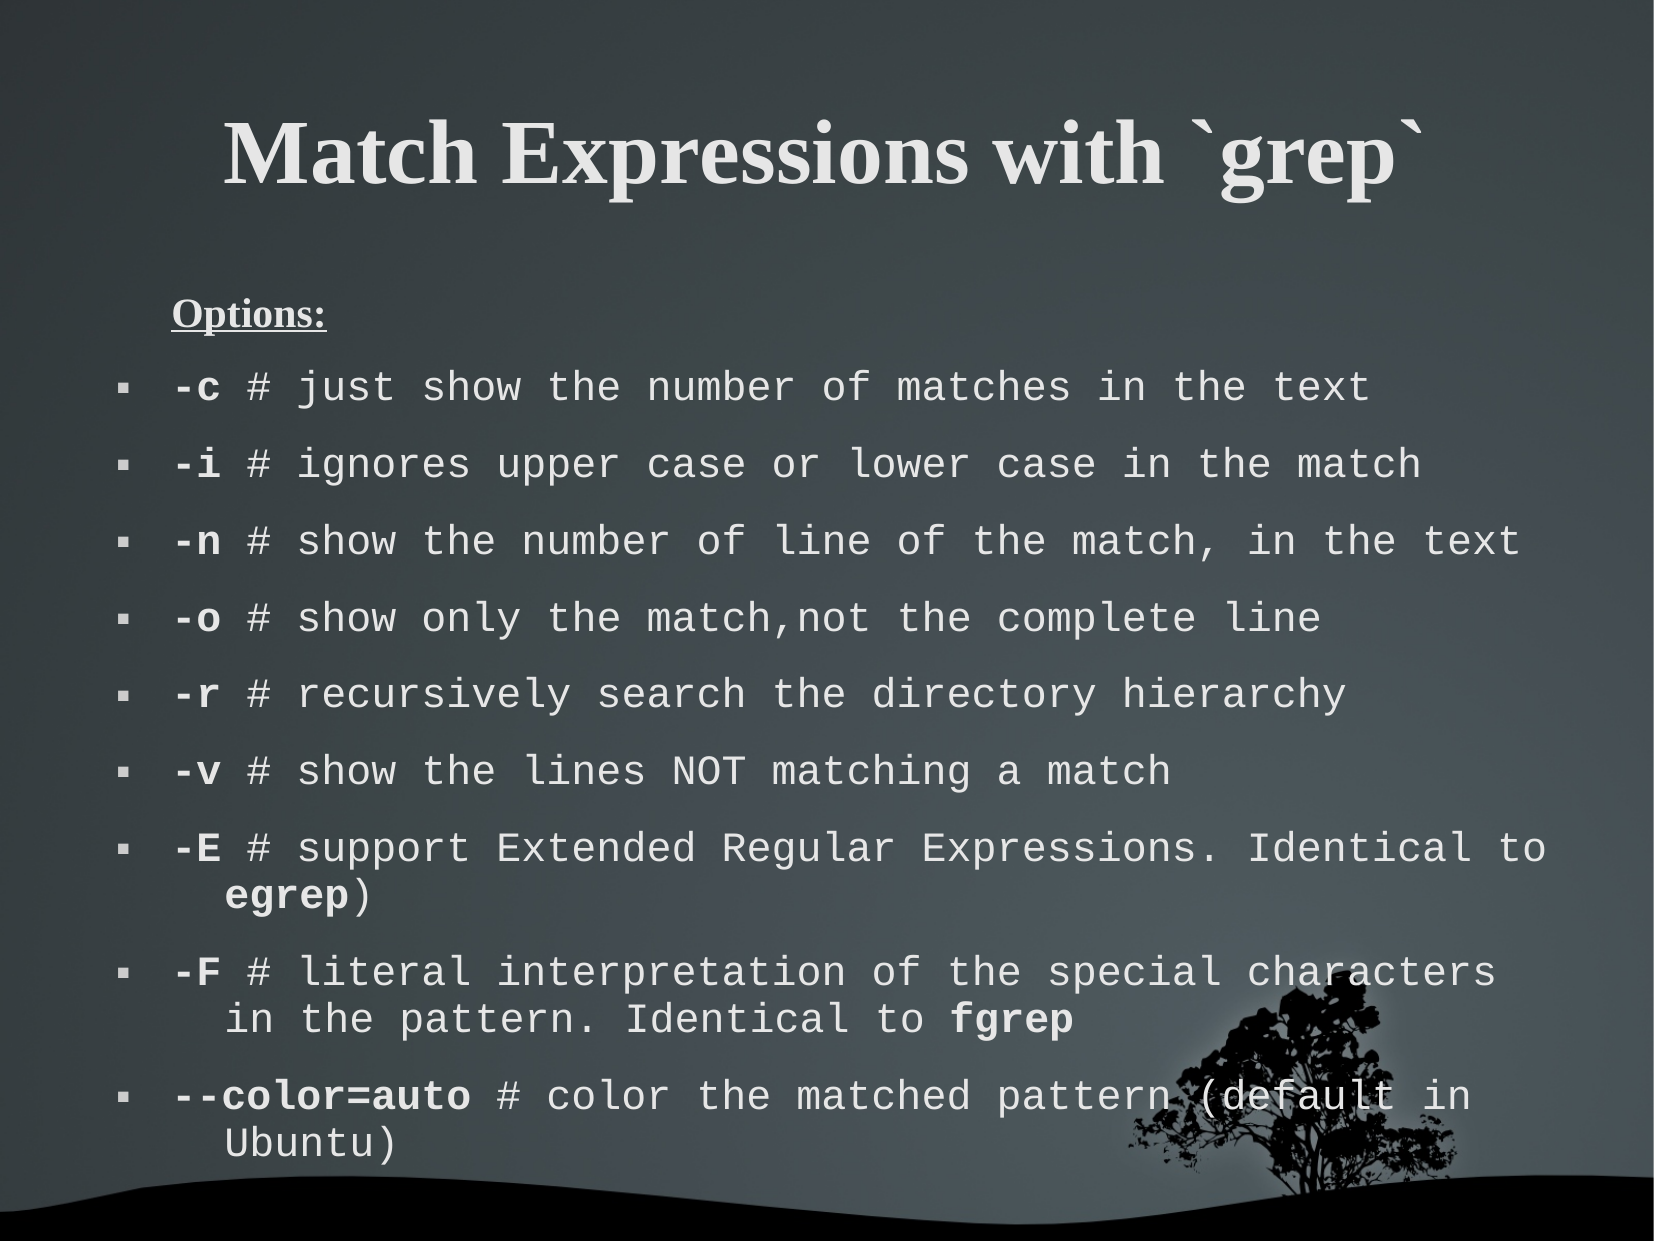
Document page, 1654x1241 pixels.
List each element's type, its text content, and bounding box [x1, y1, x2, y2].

title Match Expressions with `grep` [82, 33, 1571, 273]
picture [0, 0, 1654, 1241]
list Options: -c # just show the number of matches in the text -i # ignores upper case or lower case in the match -n # show the number of line of the match, in the text -o # show only the match,not the complete line -r # recursively search the directory hierarchy -v # show the lines NOT matching a match -E # support Extended Regular Expressions. Identical to egrep) -F # literal interpretation of the special characters in the pattern. Identical to fgrep --color=auto # color the matched pattern (default in Ubuntu) [82, 290, 1571, 1207]
